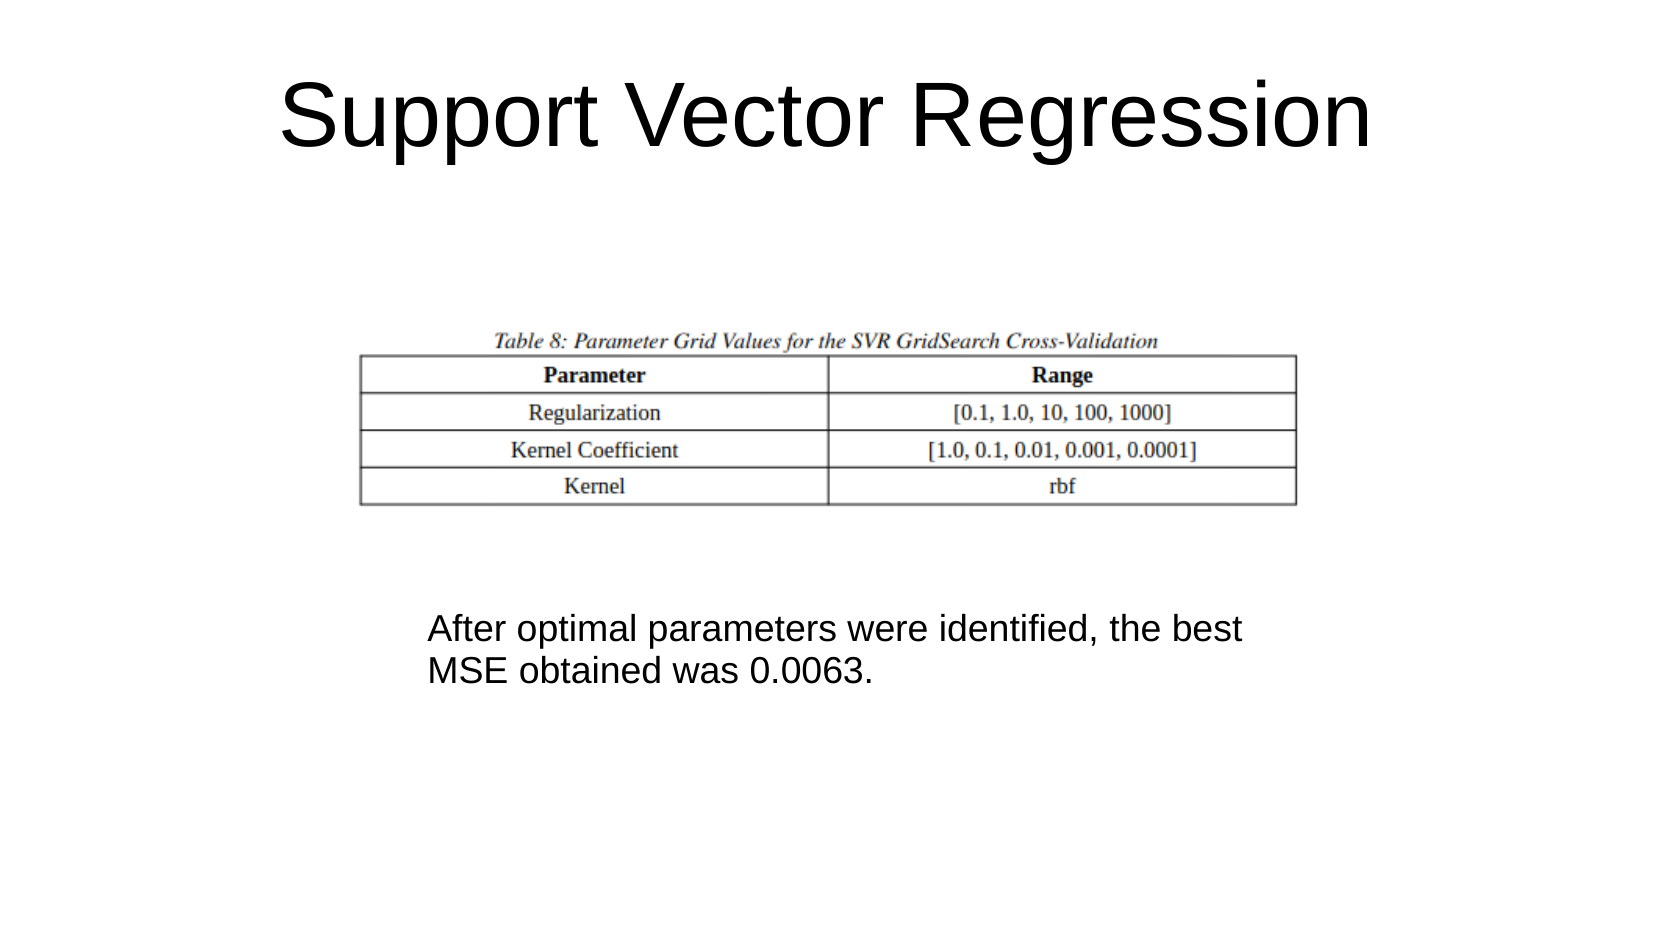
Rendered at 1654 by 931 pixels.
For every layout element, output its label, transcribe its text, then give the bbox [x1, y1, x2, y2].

title Support Vector Regression [82, 37, 1571, 193]
picture [325, 314, 1313, 526]
text_box After optimal parameters were identified, the best MSE obtained was 0.0063. [412, 600, 1313, 699]
